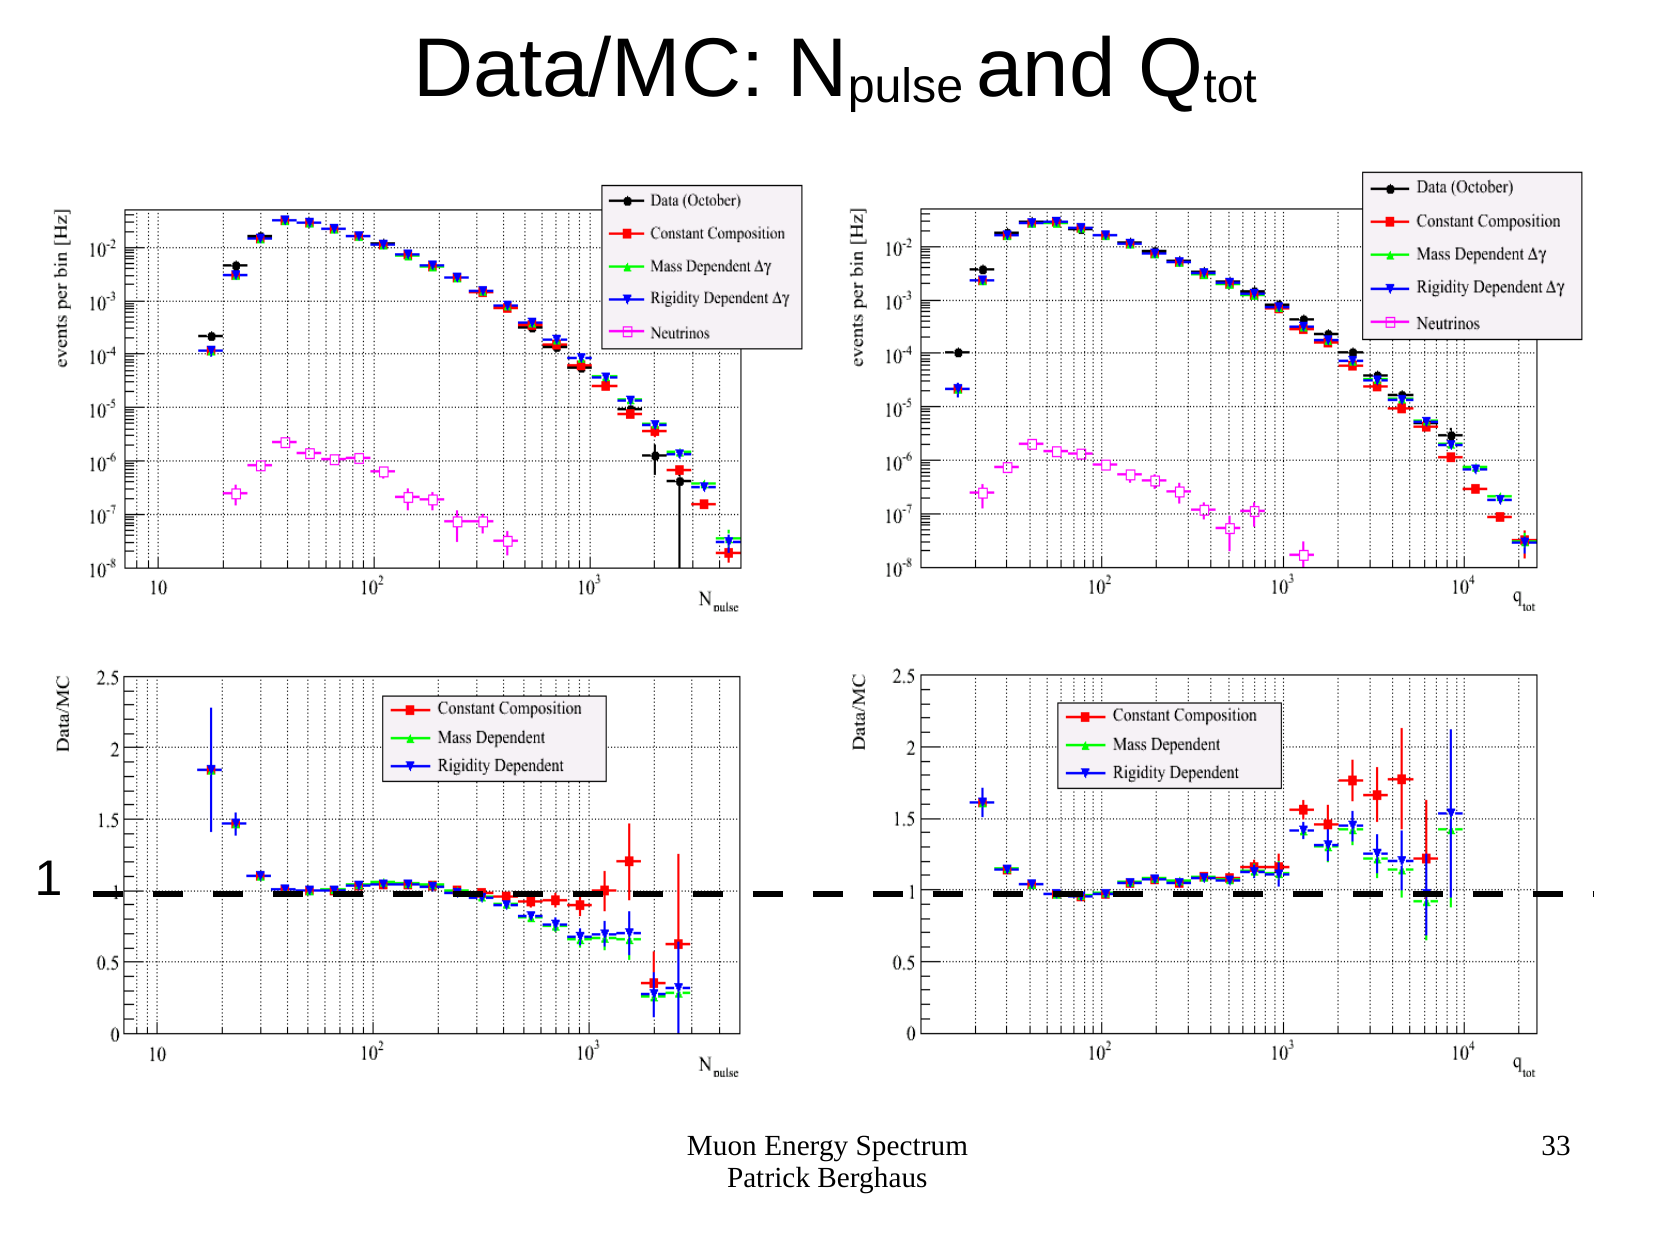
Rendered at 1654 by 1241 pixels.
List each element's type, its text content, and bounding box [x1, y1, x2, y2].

picture [40, 157, 826, 1088]
picture [836, 156, 1622, 1088]
text_box 1 [19, 842, 78, 932]
text_box Data/MC: Npulse and Qtot [398, 13, 1272, 178]
